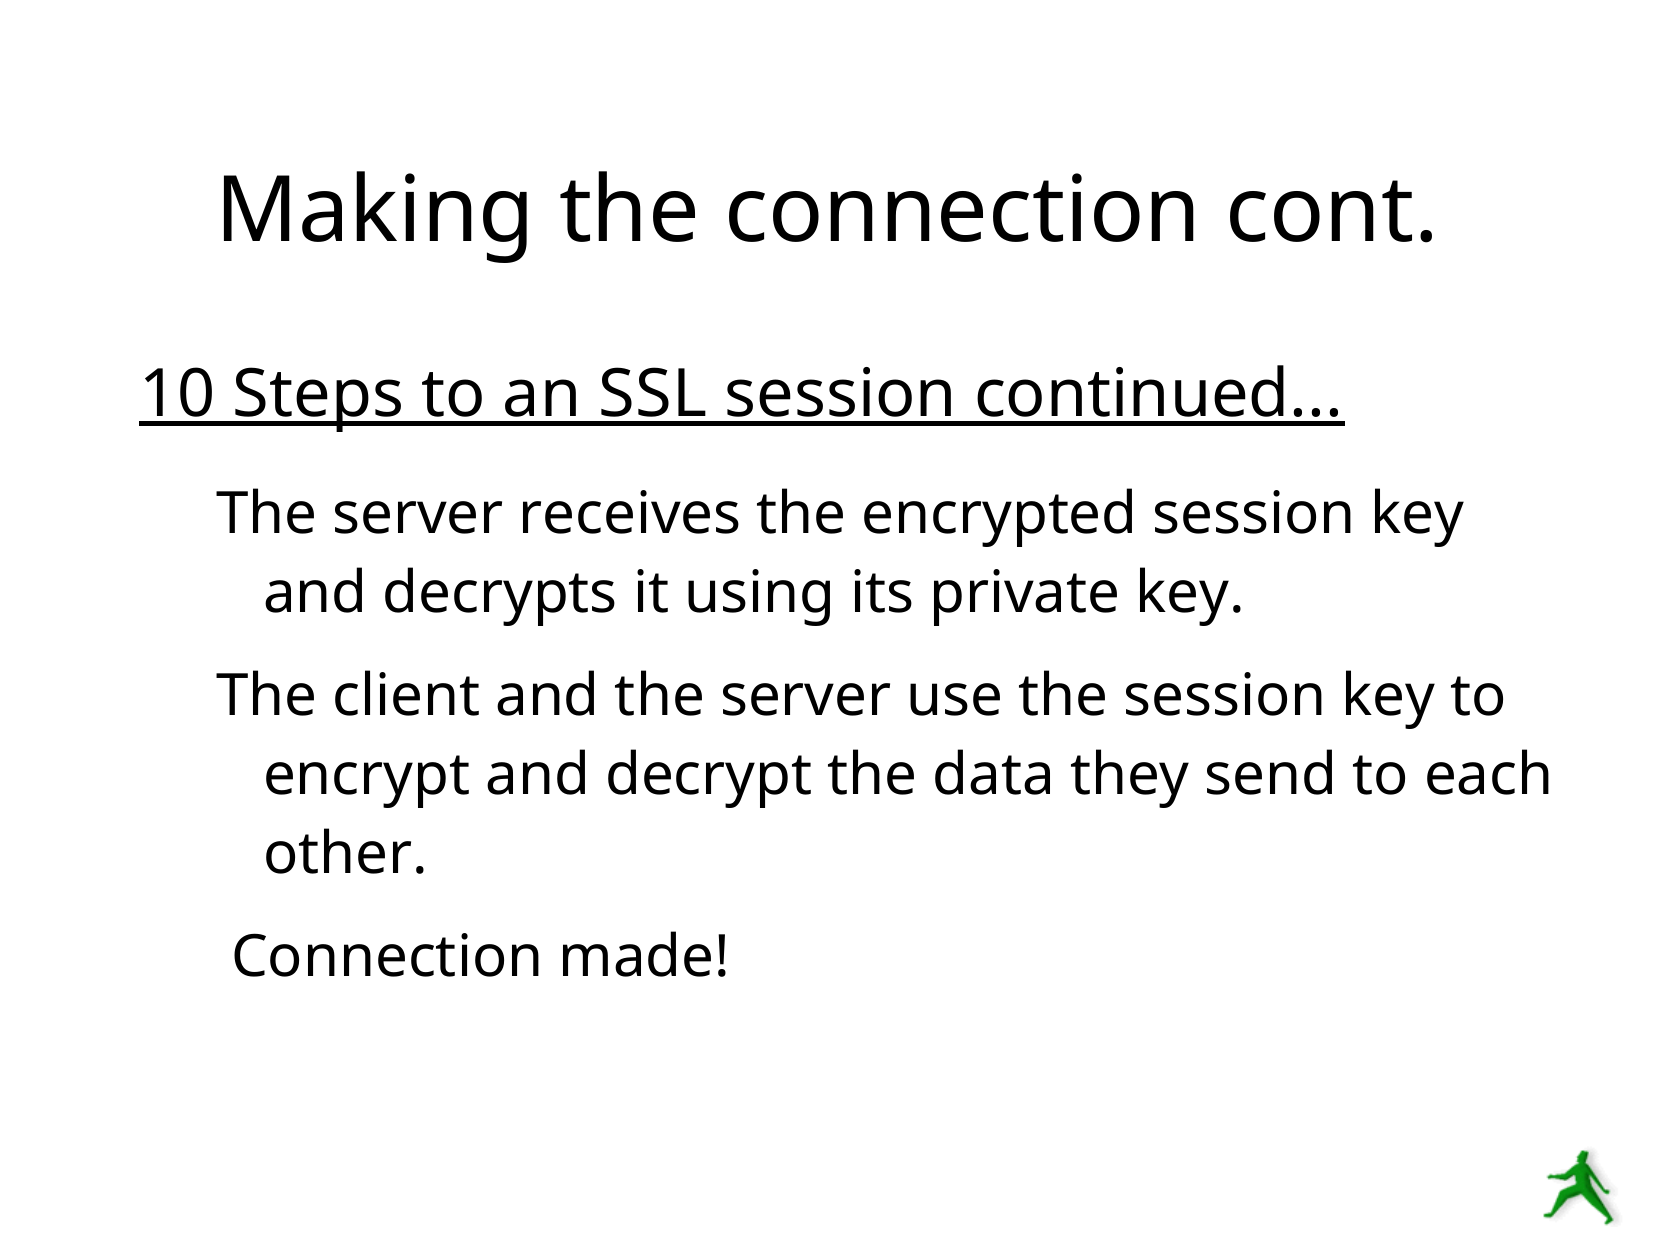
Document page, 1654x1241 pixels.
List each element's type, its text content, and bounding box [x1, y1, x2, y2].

title Making the connection cont. [121, 102, 1534, 311]
list 10 Steps to an SSL session continued... The server receives the encrypted session key and decrypts it using its private key. The client and the server use the session key to encrypt and decrypt the data they send to each other. Connection made! [121, 344, 1574, 1136]
picture [1541, 1135, 1634, 1227]
